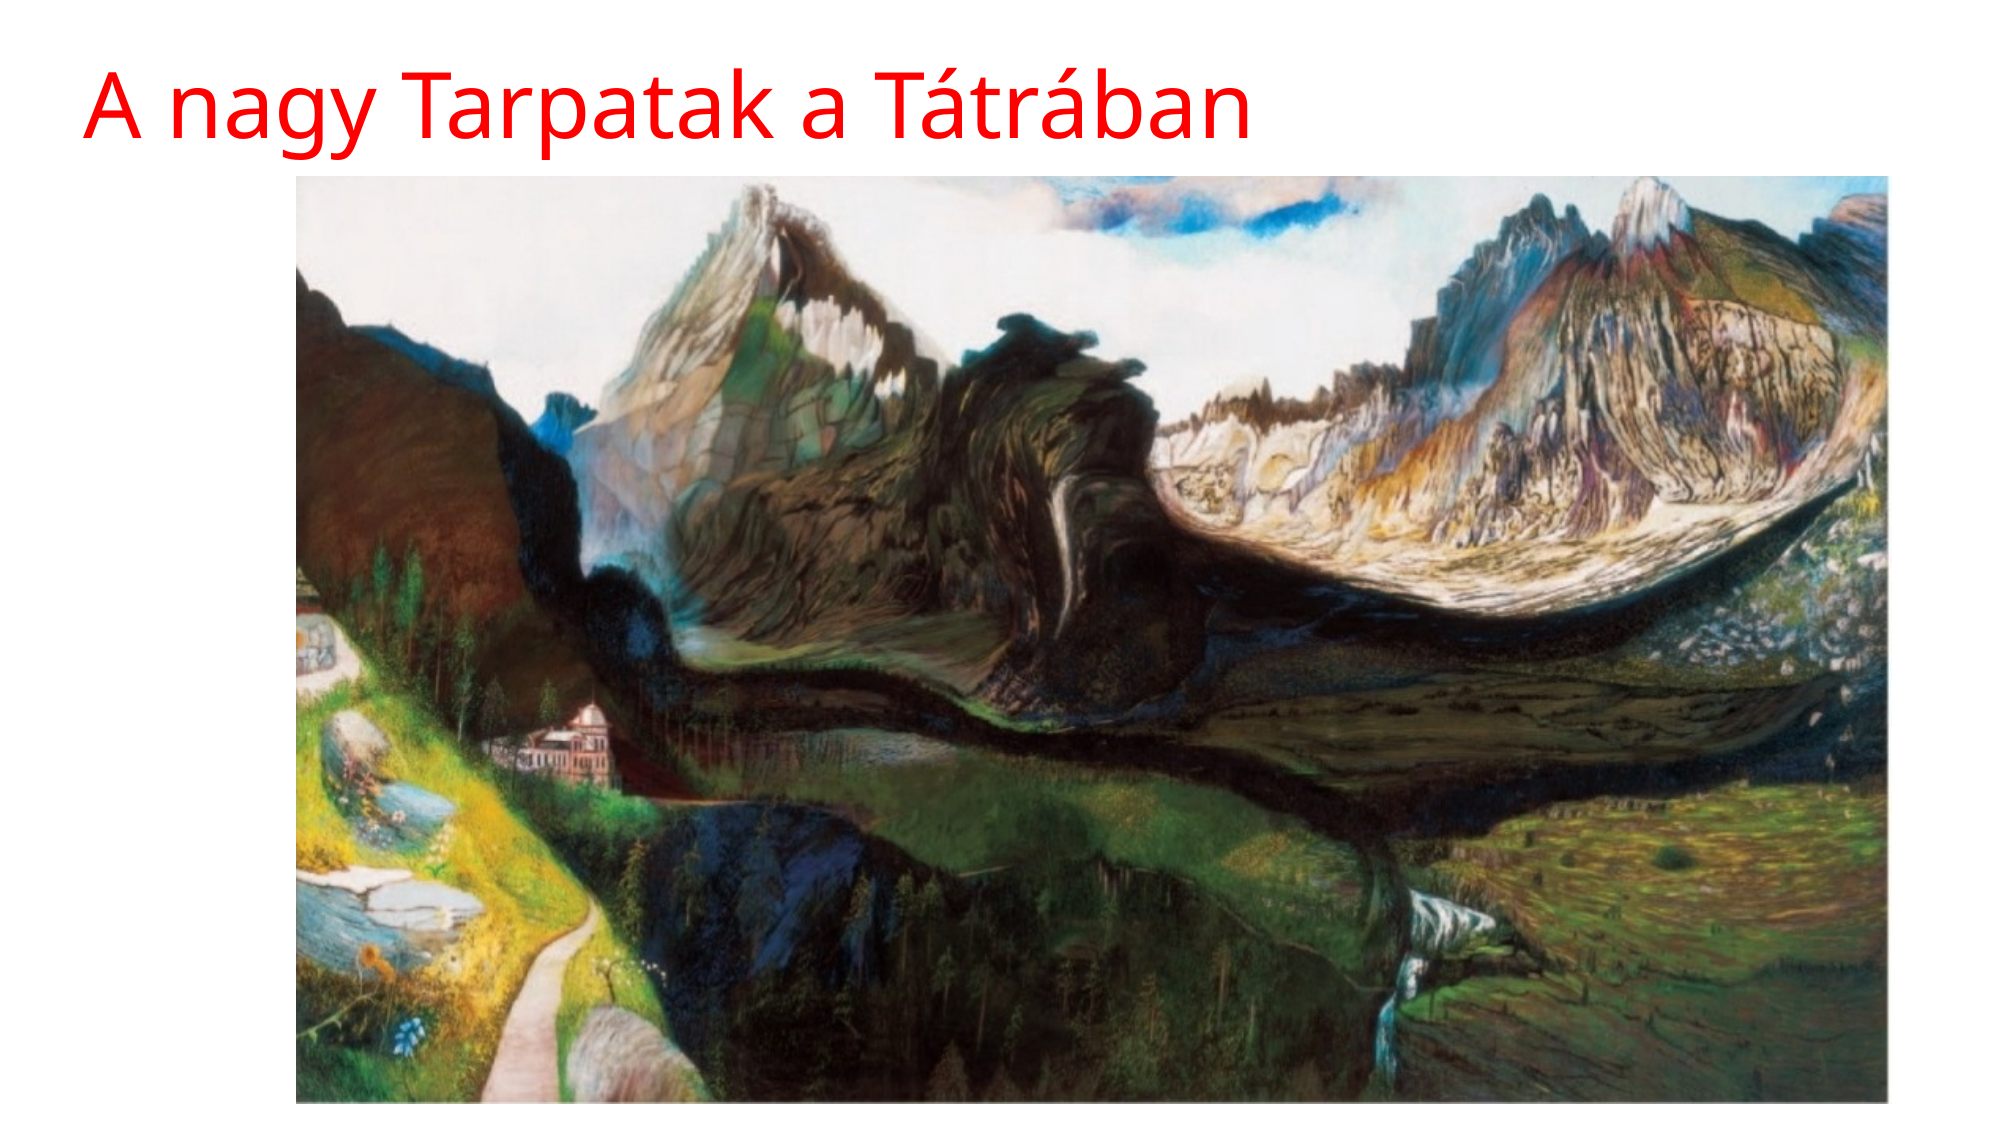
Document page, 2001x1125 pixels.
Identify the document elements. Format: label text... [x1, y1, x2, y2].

picture [296, 176, 1892, 1104]
title A nagy Tarpatak a Tátrában [68, 0, 1794, 218]
